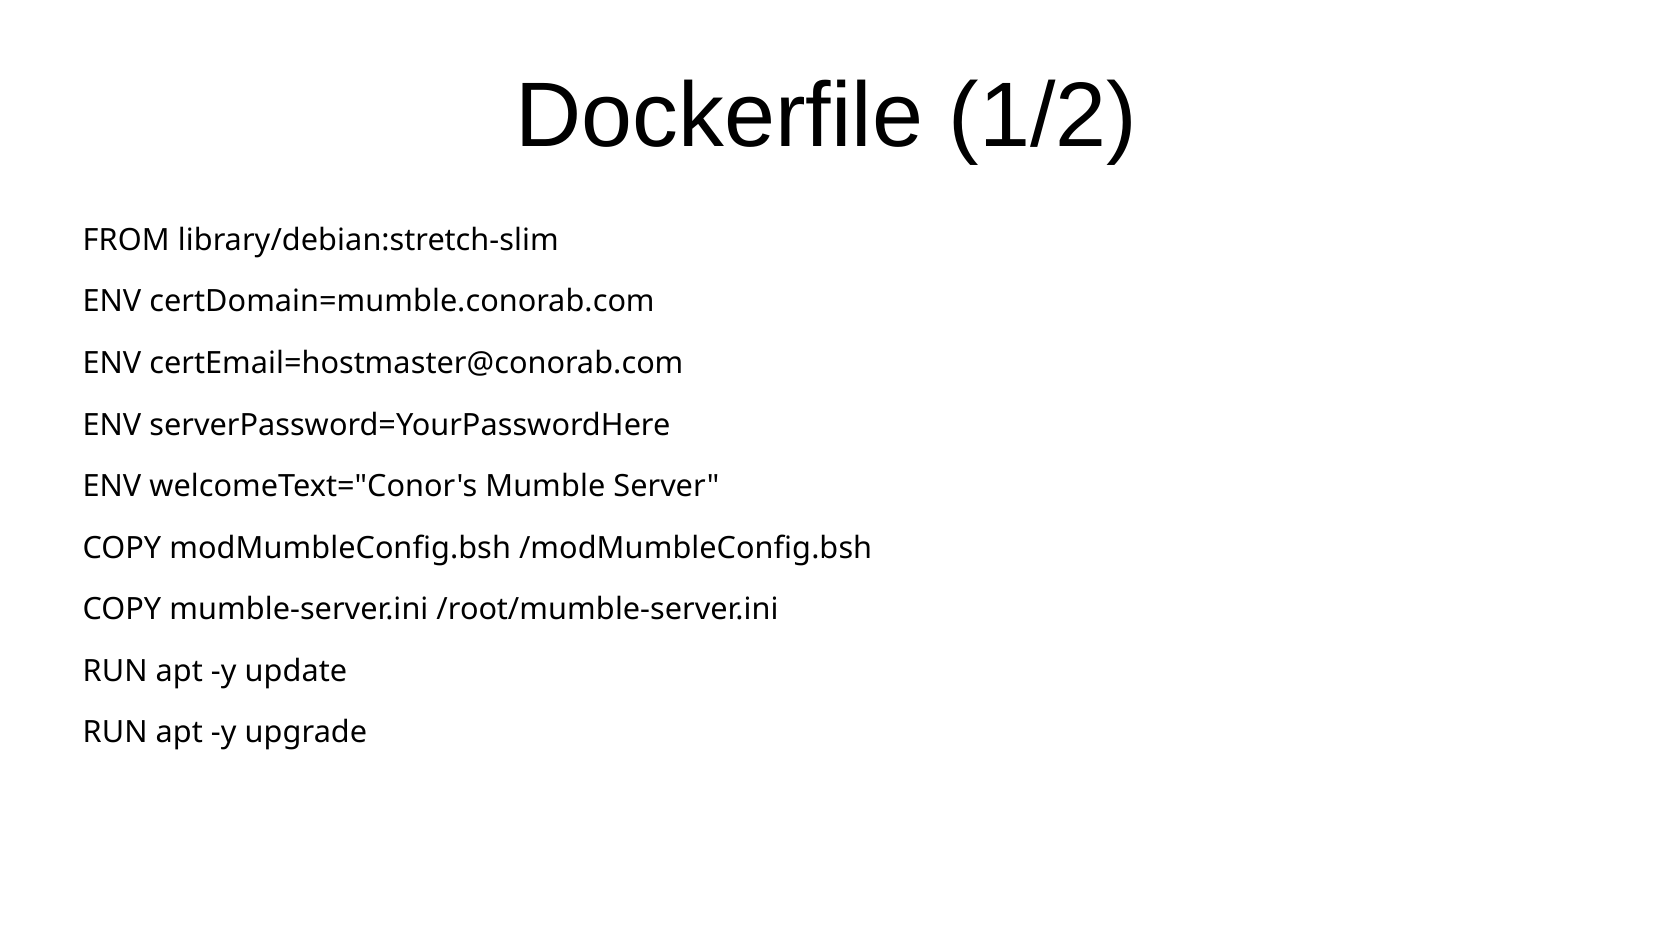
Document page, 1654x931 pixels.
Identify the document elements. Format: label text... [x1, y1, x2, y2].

title Dockerfile (1/2) [82, 37, 1571, 193]
list FROM library/debian:stretch-slim ENV certDomain=mumble.conorab.com ENV certEmail=hostmaster@conorab.com ENV serverPassword=YourPasswordHere ENV welcomeText="Conor's Mumble Server" COPY modMumbleConfig.bsh /modMumbleConfig.bsh COPY mumble-server.ini /root/mumble-server.ini RUN apt -y update RUN apt -y upgrade [82, 217, 1571, 758]
